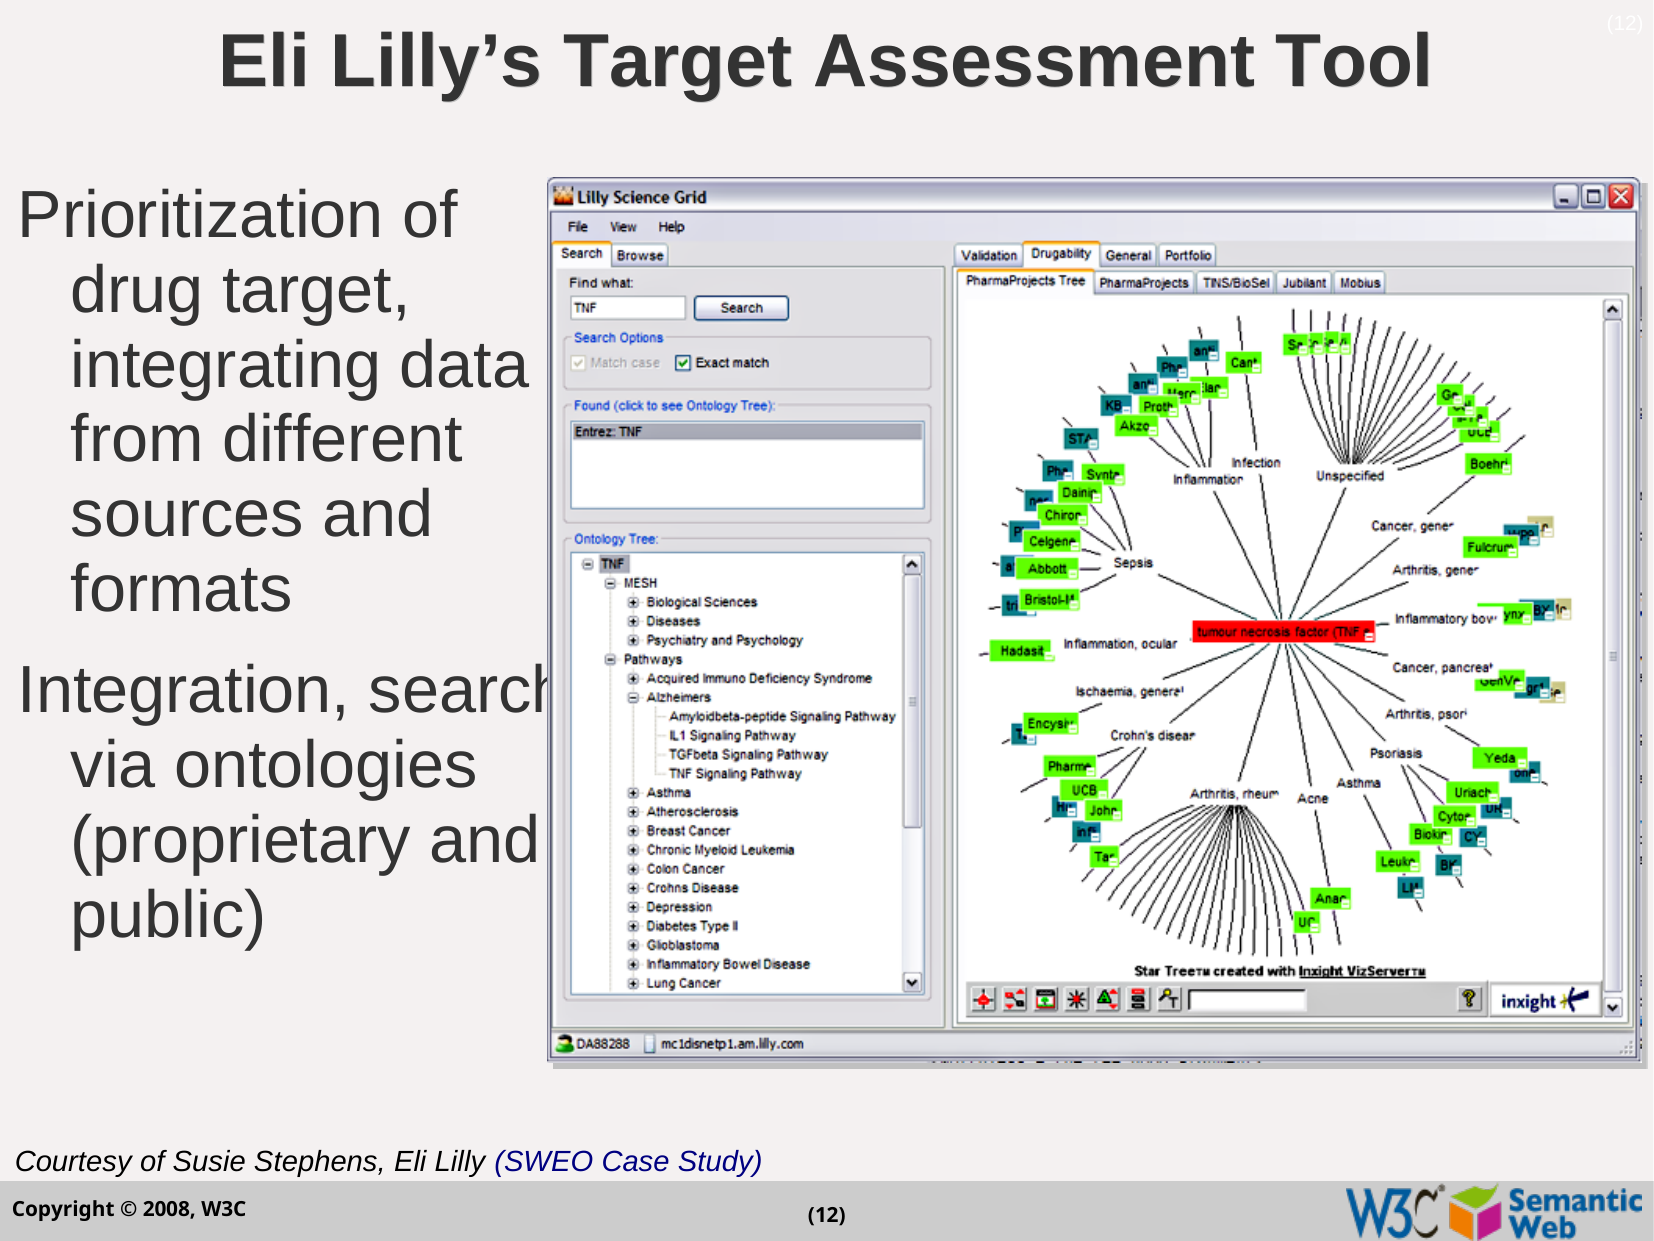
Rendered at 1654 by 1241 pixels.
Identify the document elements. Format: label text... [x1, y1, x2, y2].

picture [1346, 1181, 1642, 1241]
title Eli Lilly’s Target Assessment Tool [0, 0, 1654, 119]
text_box Courtesy of Susie Stephens, Eli Lilly (SWEO Case Study) [0, 1139, 779, 1188]
picture [547, 177, 1642, 1063]
list Prioritization of drug target, integrating data from different sources and formats Integration, search via ontologies (proprietary and public) [0, 177, 547, 1034]
